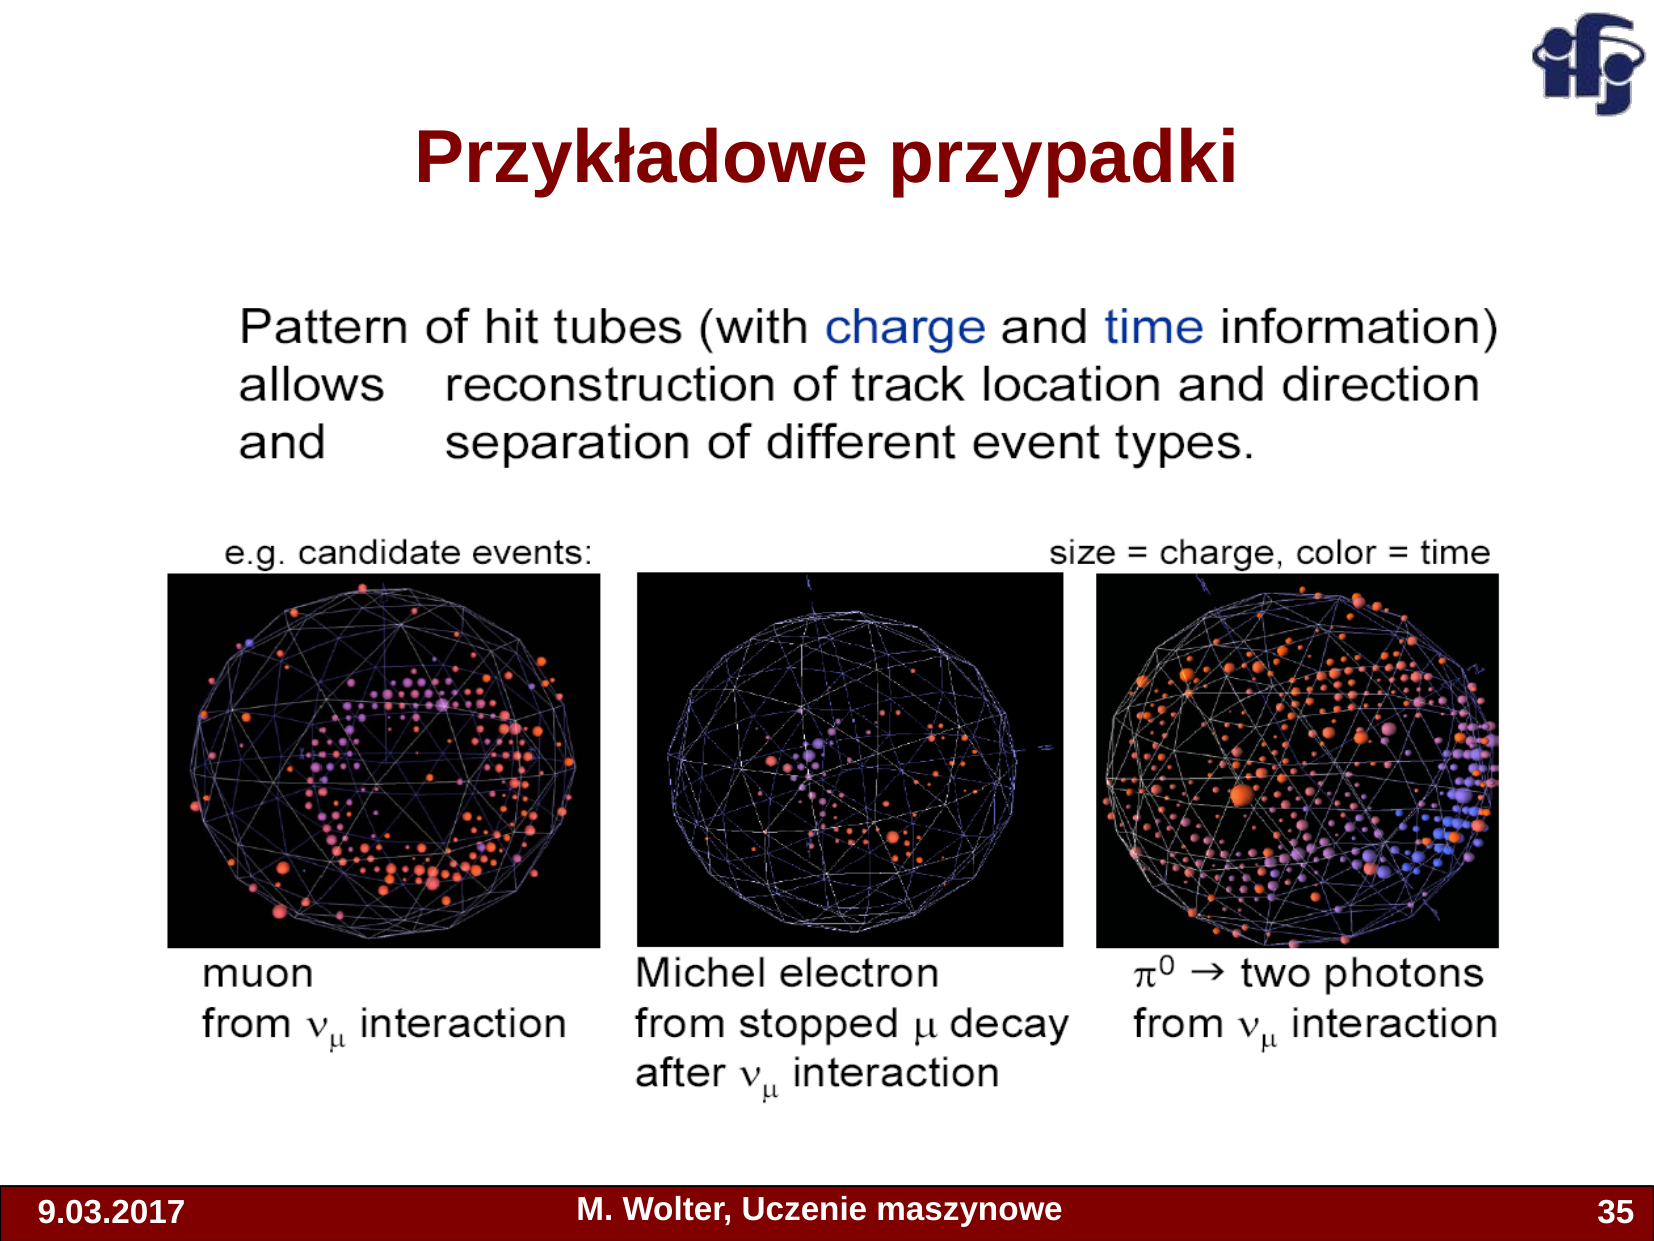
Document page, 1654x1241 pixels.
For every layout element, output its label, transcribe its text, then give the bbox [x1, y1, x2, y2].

picture [165, 289, 1503, 1108]
picture [1525, 0, 1654, 129]
title Przykładowe przypadki [82, 49, 1571, 257]
